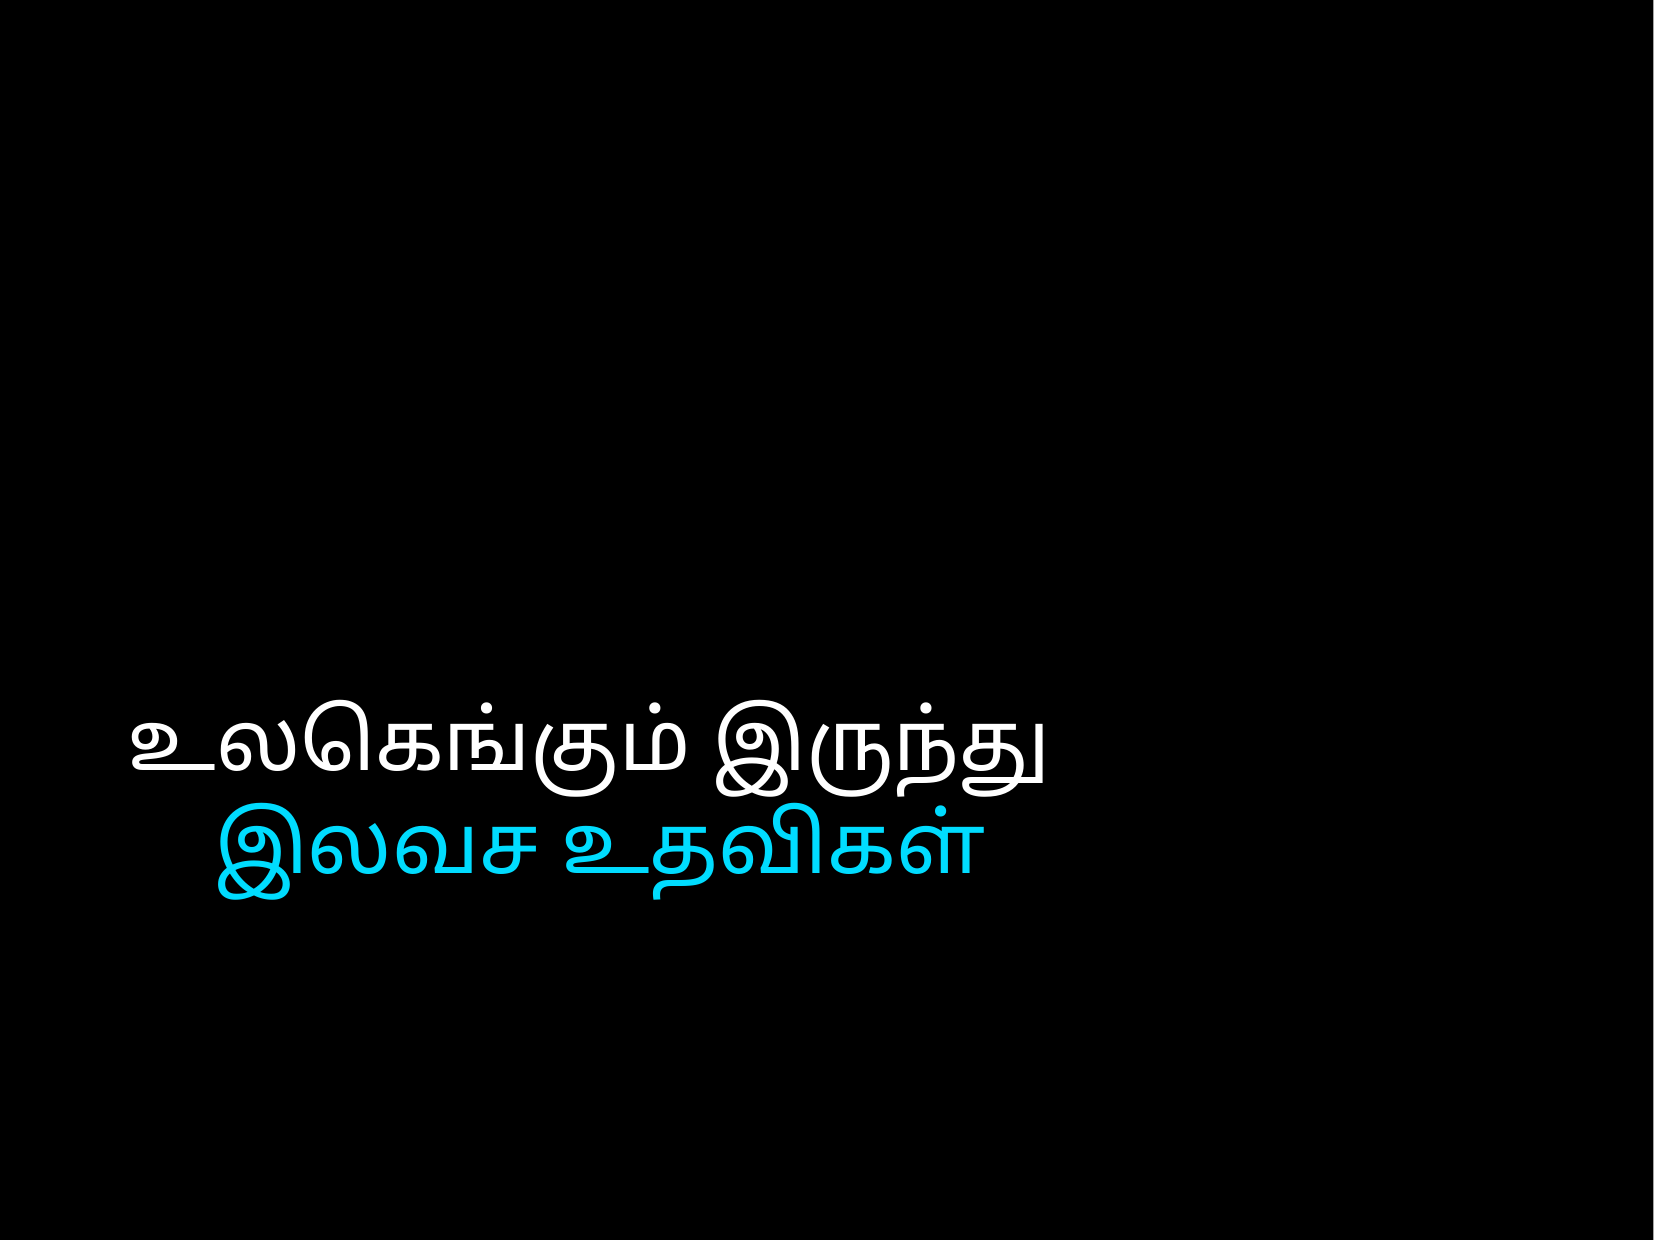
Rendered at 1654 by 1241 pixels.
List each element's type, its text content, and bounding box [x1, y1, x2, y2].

text_box உலகெங்கும் இருந்து இலவச உதவிகள் [112, 690, 1088, 965]
